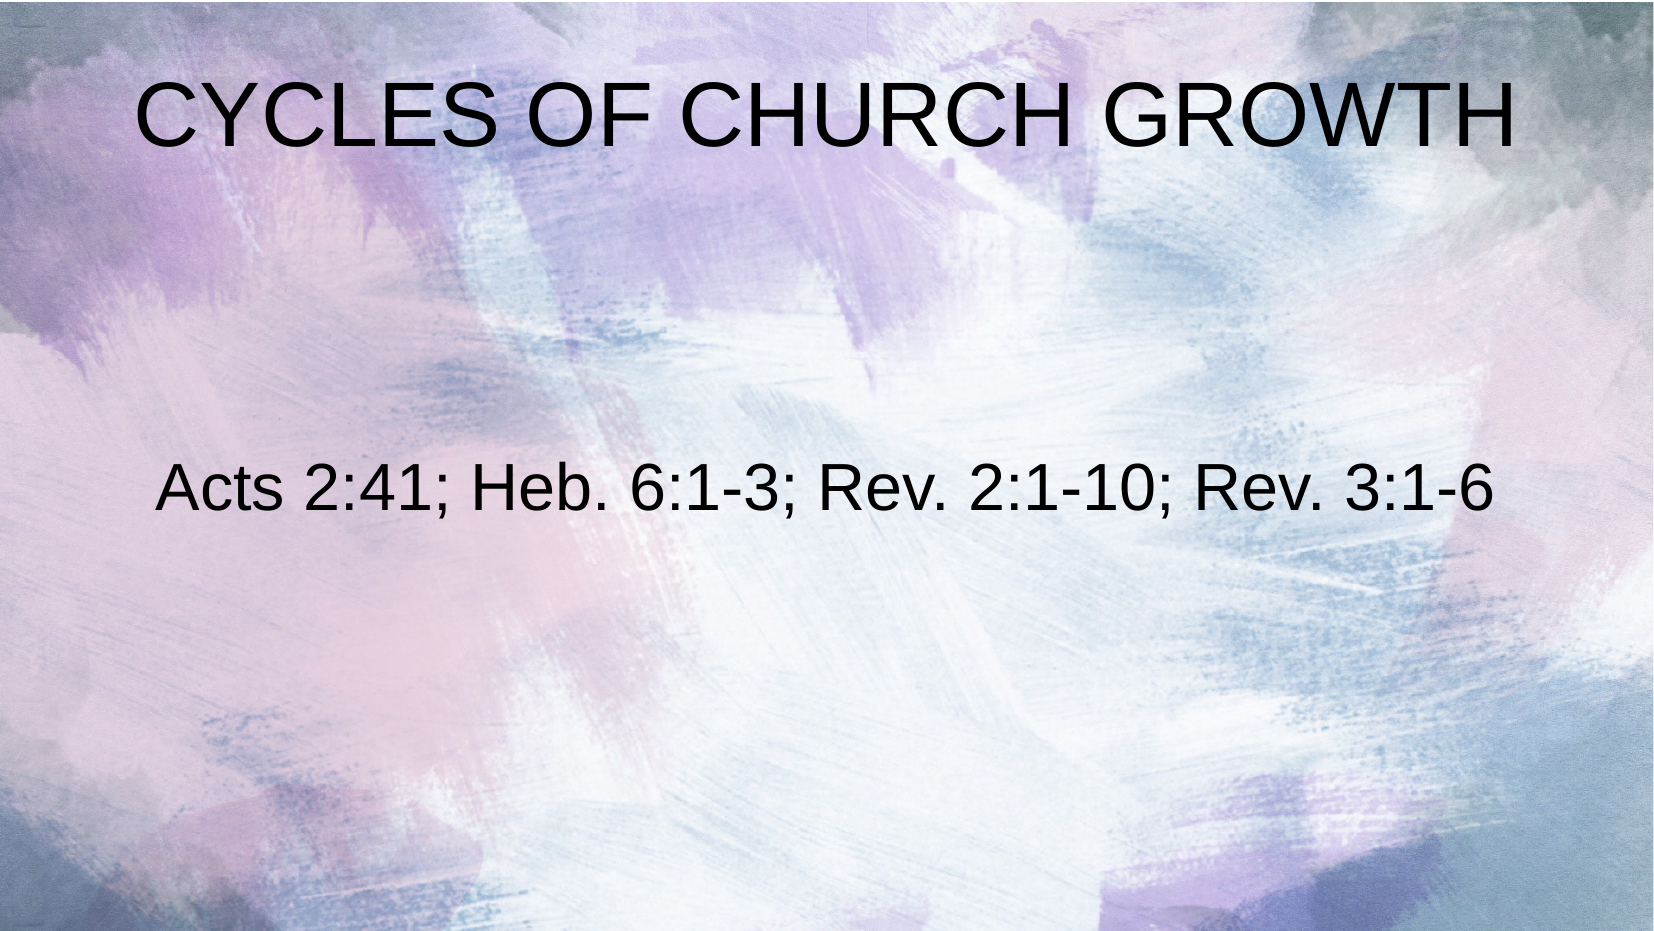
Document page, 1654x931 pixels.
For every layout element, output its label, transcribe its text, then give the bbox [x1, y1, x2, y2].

subtitle Acts 2:41; Heb. 6:1-3; Rev. 2:1-10; Rev. 3:1-6 [82, 217, 1571, 758]
picture [0, 2, 1654, 931]
title CYCLES OF CHURCH GROWTH [82, 37, 1571, 193]
